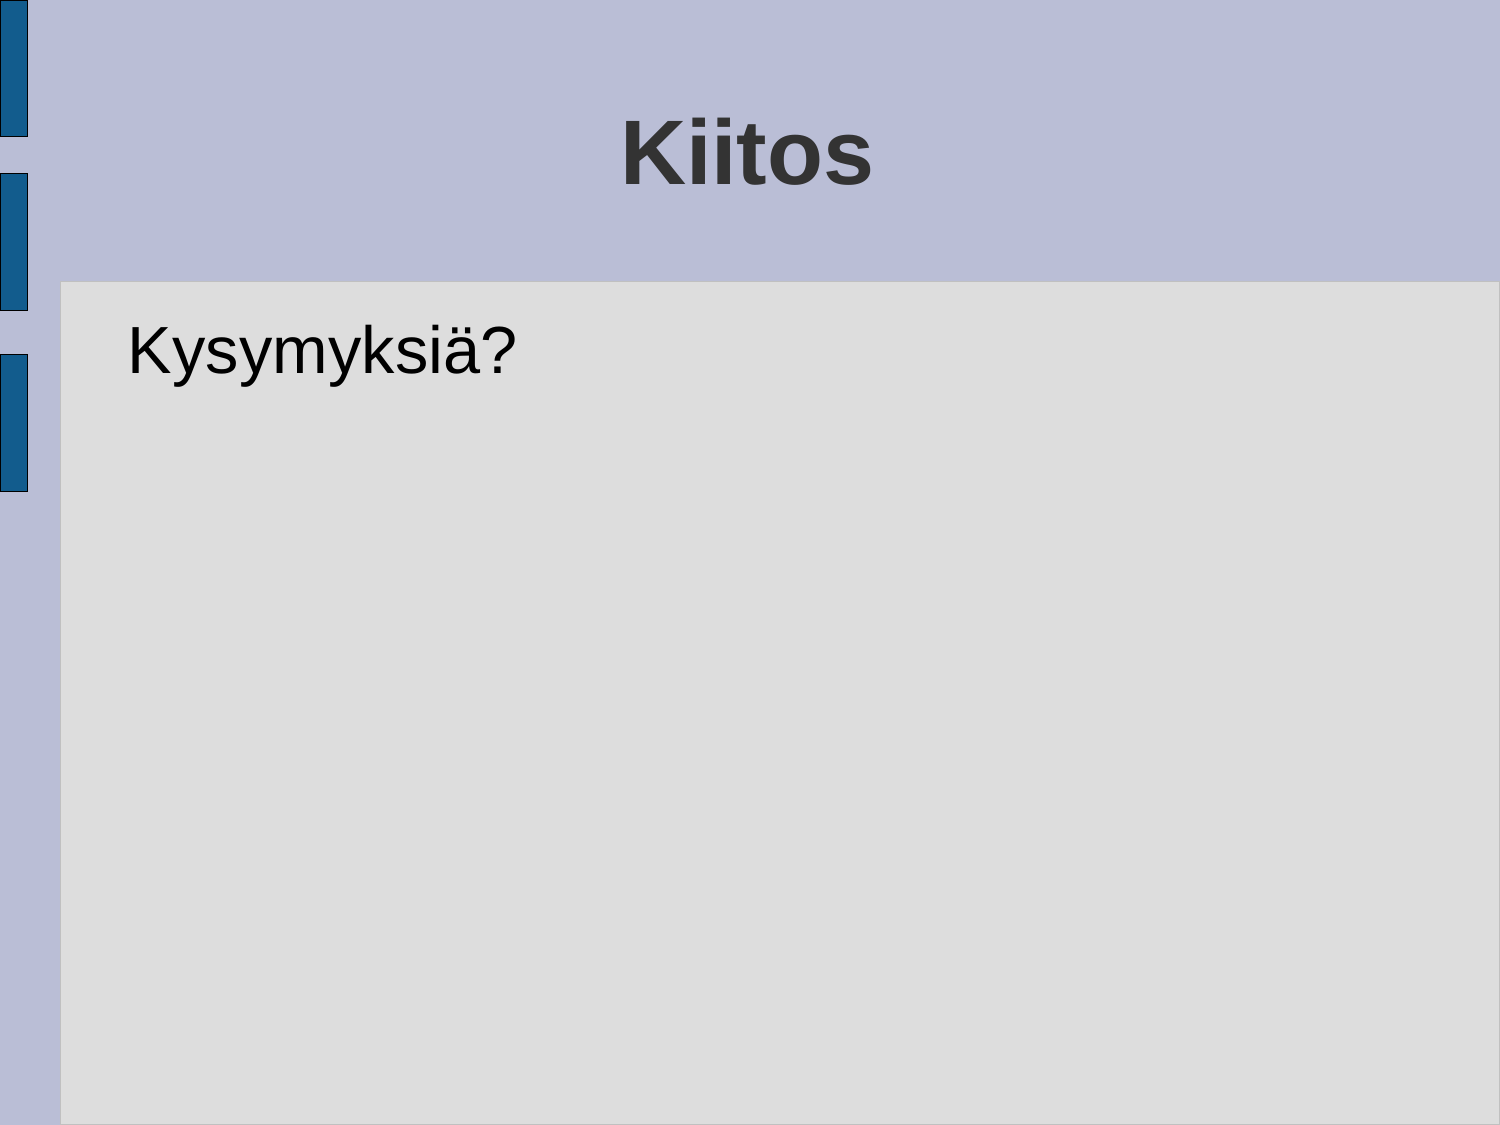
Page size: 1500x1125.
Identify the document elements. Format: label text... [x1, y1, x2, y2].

title Kiitos [106, 59, 1388, 247]
list Kysymyksiä? [110, 312, 1392, 1022]
